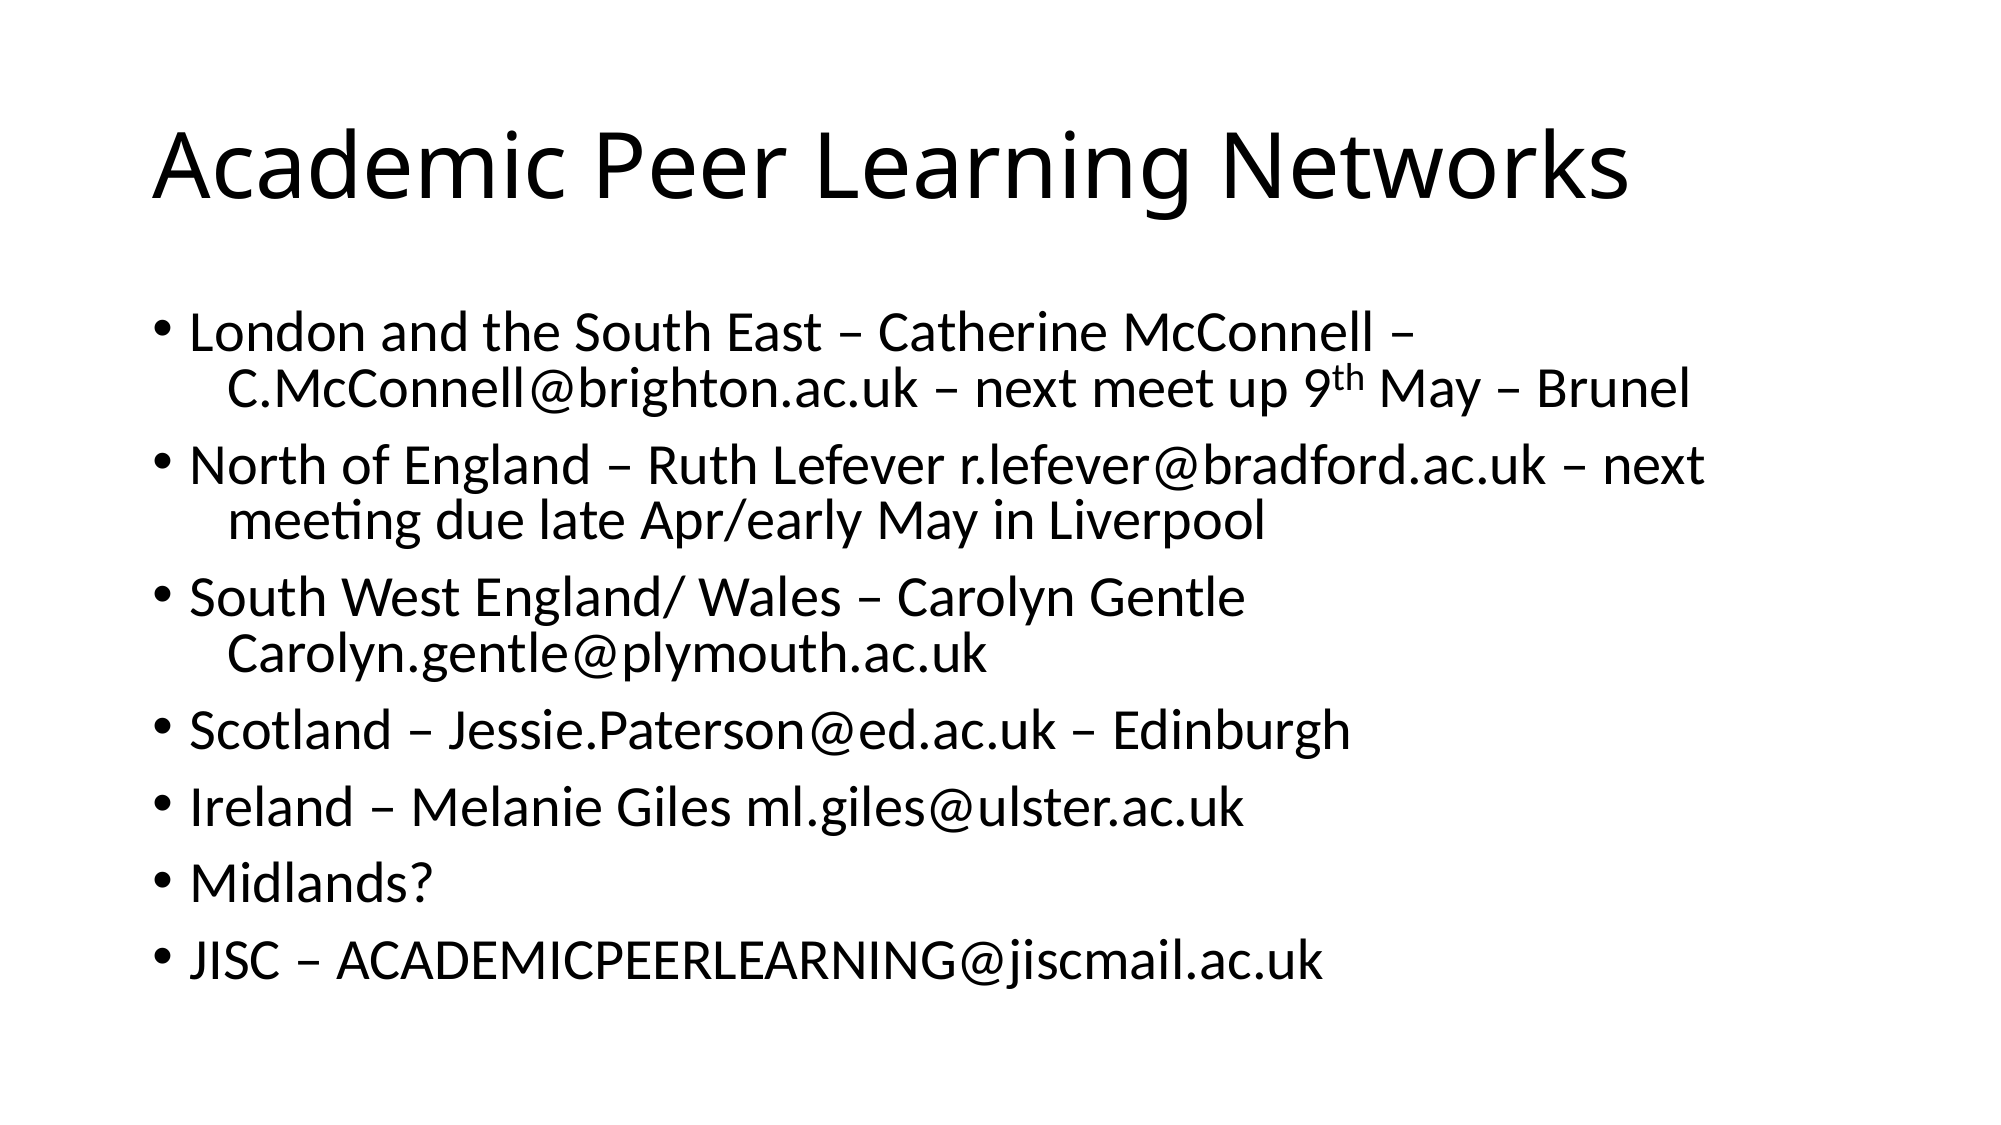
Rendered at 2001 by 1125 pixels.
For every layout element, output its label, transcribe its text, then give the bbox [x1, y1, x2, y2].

list London and the South East – Catherine McConnell – C.McConnell@brighton.ac.uk – next meet up 9th May – Brunel North of England – Ruth Lefever r.lefever@bradford.ac.uk – next meeting due late Apr/early May in Liverpool South West England/ Wales – Carolyn Gentle Carolyn.gentle@plymouth.ac.uk Scotland – Jessie.Paterson@ed.ac.uk – Edinburgh Ireland – Melanie Giles ml.giles@ulster.ac.uk Midlands? JISC – ACADEMICPEERLEARNING@jiscmail.ac.uk [137, 299, 1863, 1014]
title Academic Peer Learning Networks [137, 59, 1863, 278]
